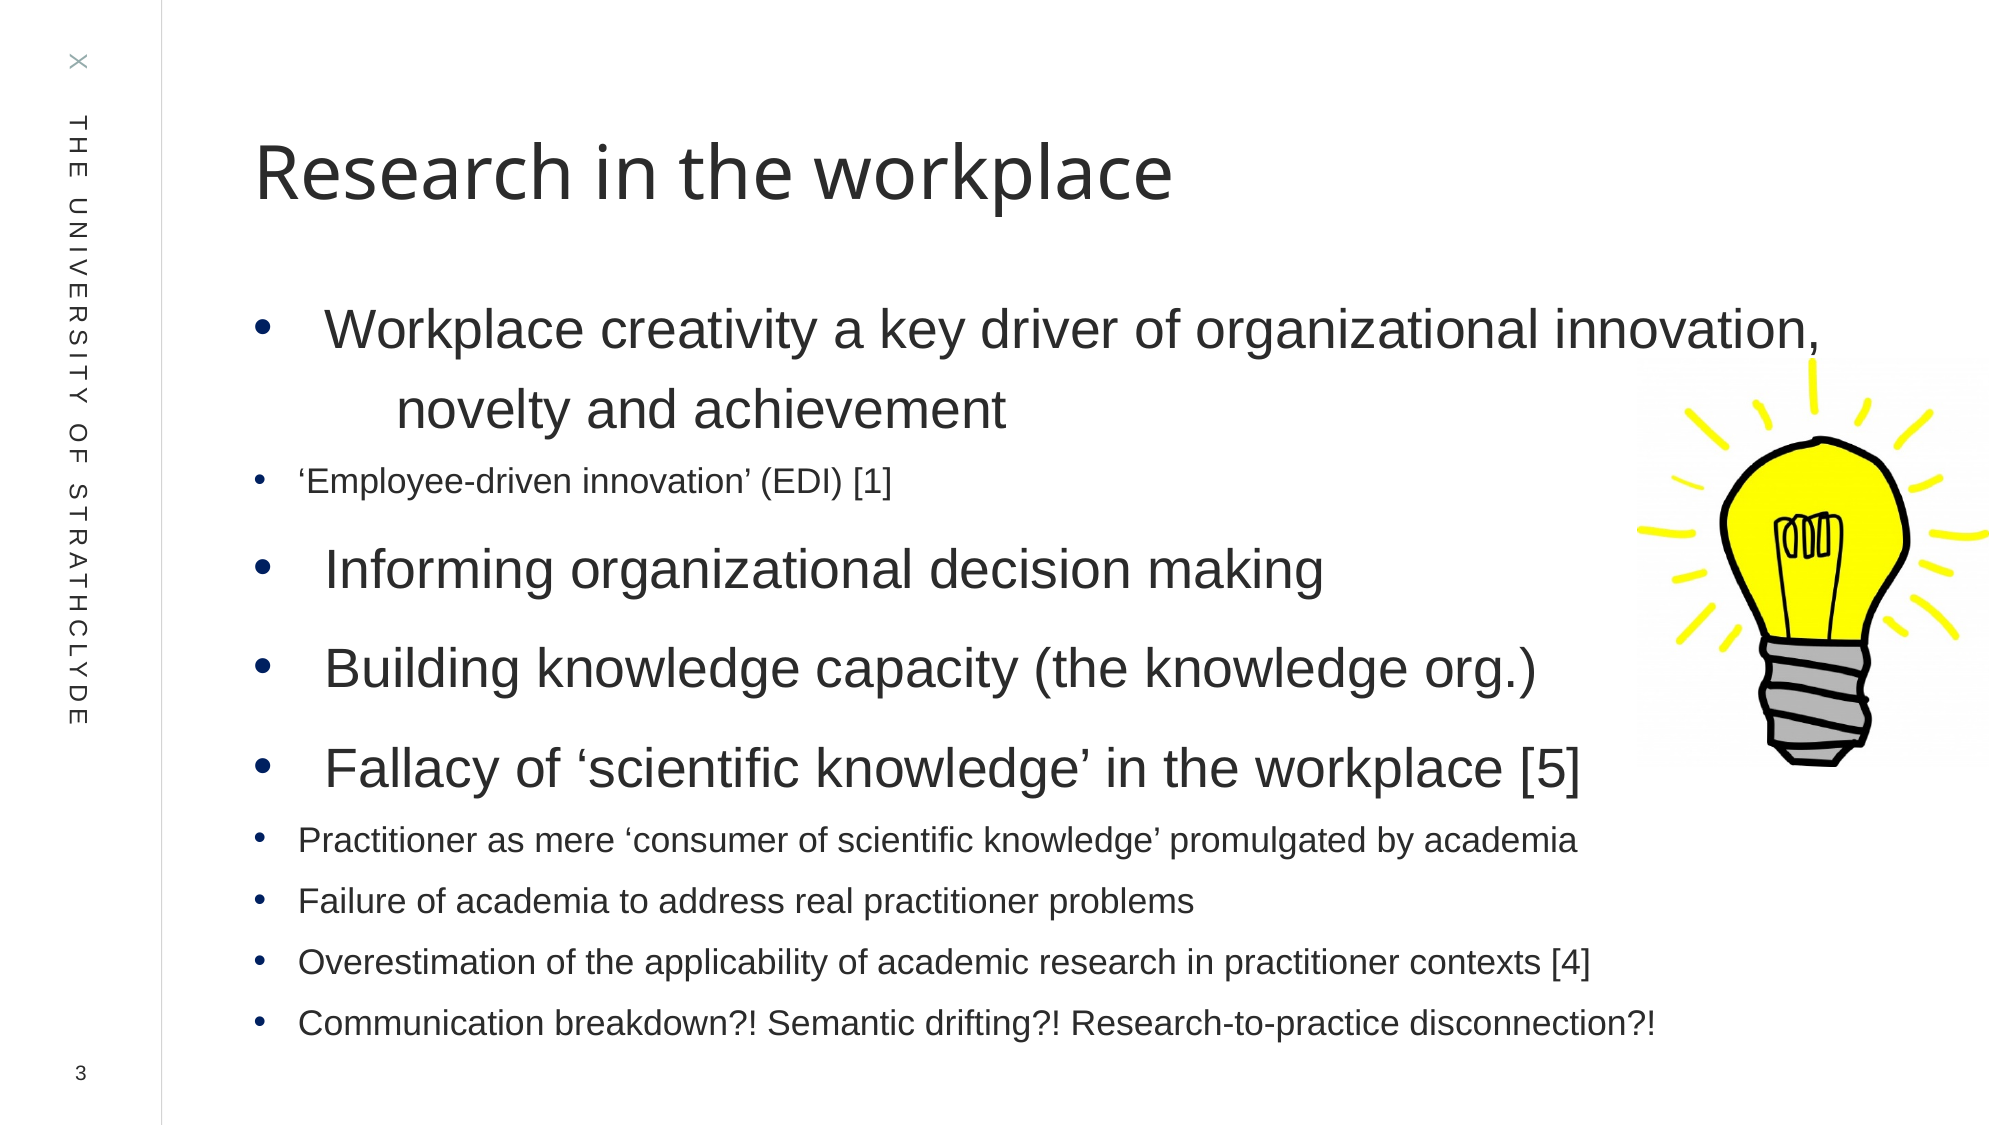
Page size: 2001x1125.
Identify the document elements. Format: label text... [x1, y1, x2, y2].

list Workplace creativity a key driver of organizational innovation, novelty and achievement ‘Employee-driven innovation’ (EDI) [1] Informing organizational decision making Building knowledge capacity (the knowledge org.) Fallacy of ‘scientific knowledge’ in the workplace [5] Practitioner as mere ‘consumer of scientific knowledge’ promulgated by academia Failure of academia to address real practitioner problems Overestimation of the applicability of academic research in practitioner contexts [4] Communication breakdown?! Semantic drifting?! Research-to-practice disconnection?! [253, 272, 1907, 1053]
picture [1637, 358, 1989, 767]
text_box 3 [38, 1052, 123, 1091]
title Research in the workplace [253, 110, 1907, 233]
